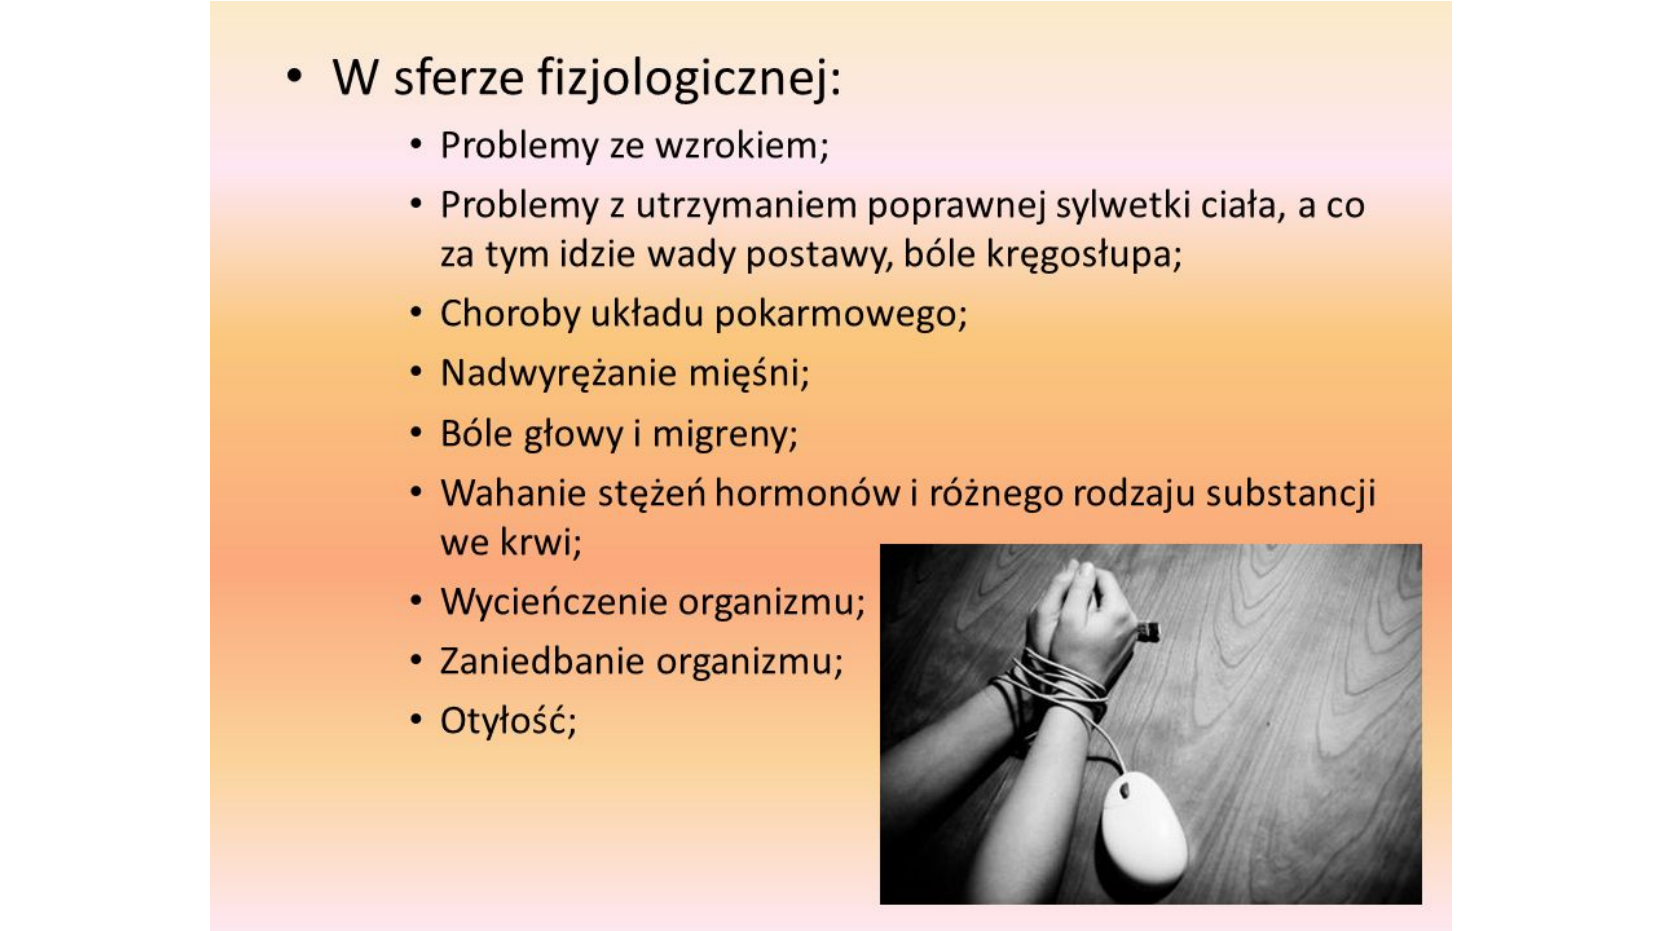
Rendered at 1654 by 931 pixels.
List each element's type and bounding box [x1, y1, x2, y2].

picture [210, 1, 1452, 931]
